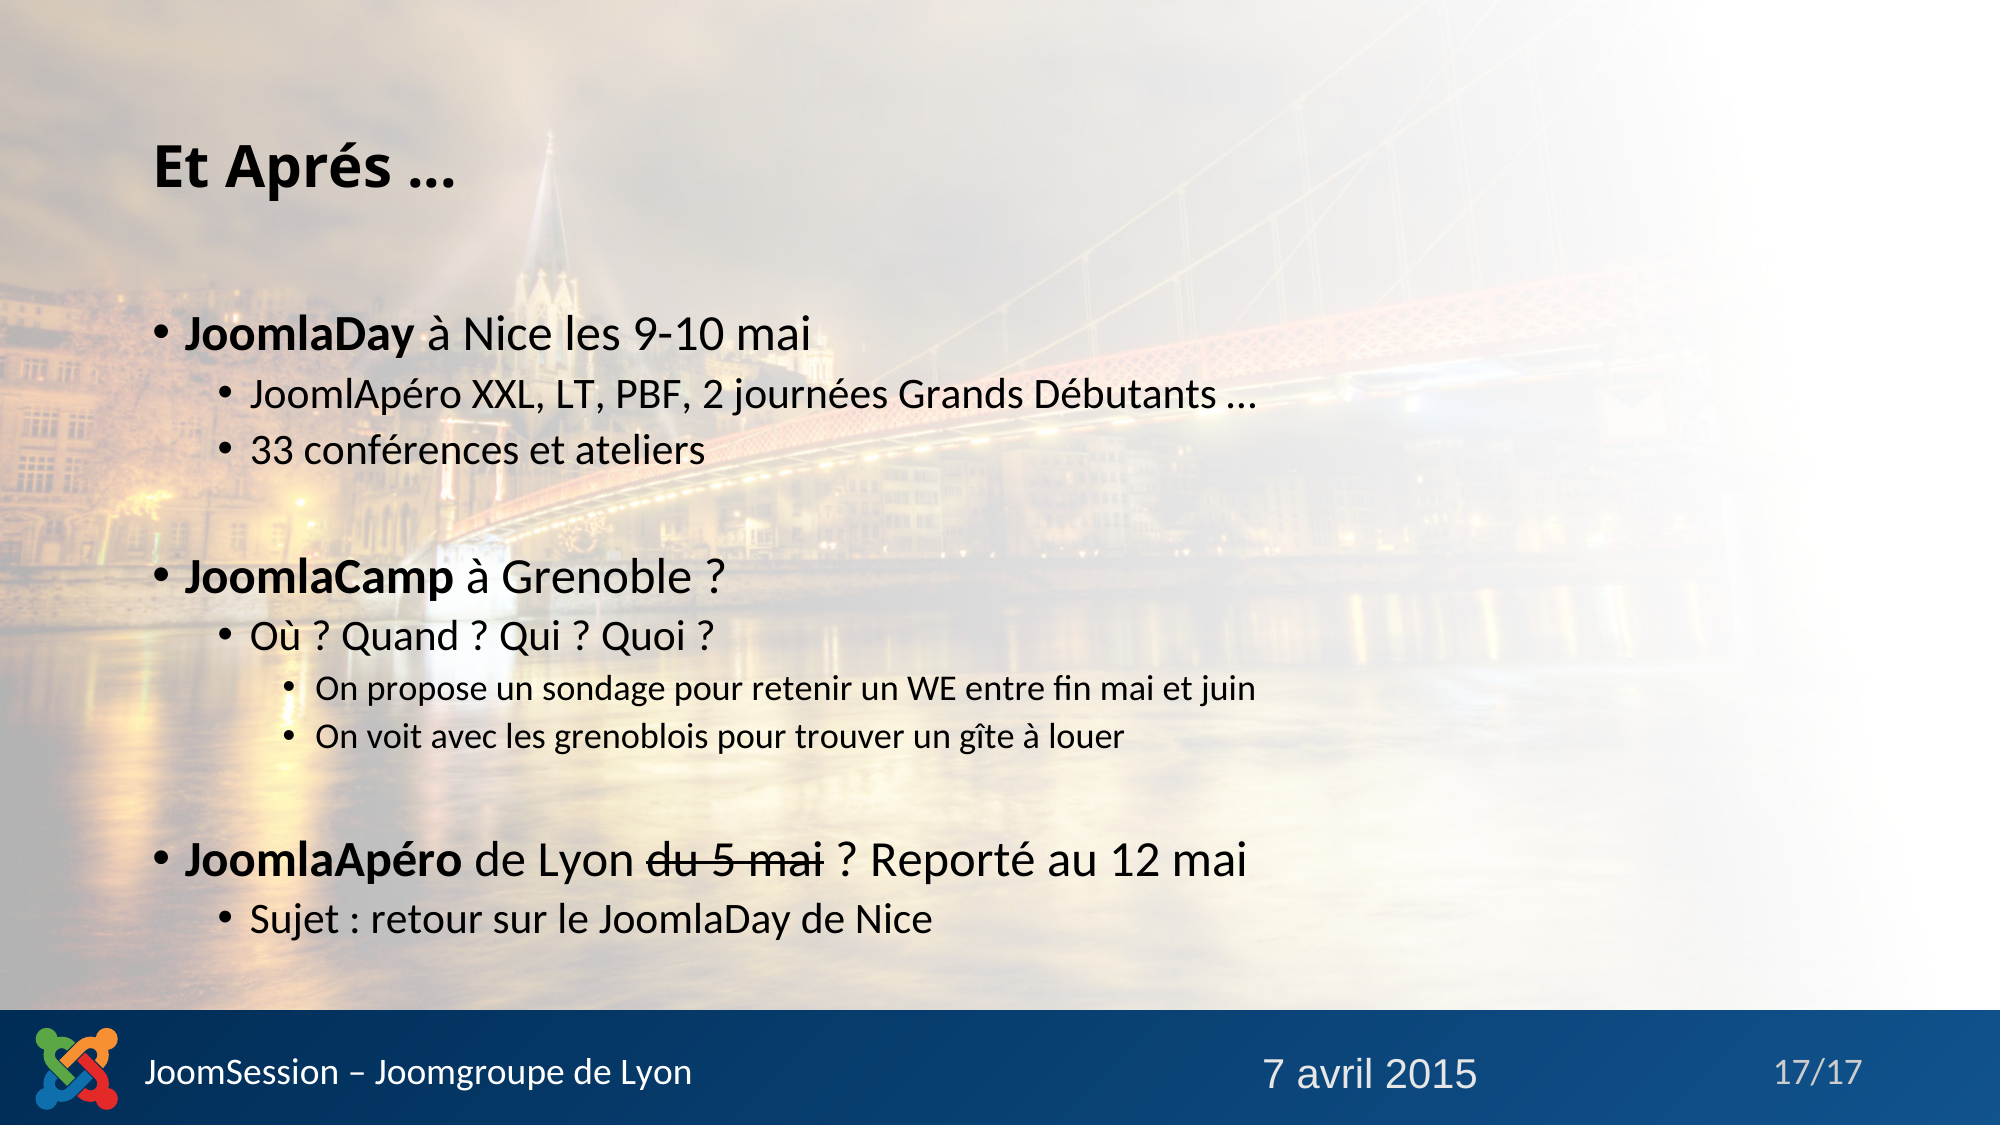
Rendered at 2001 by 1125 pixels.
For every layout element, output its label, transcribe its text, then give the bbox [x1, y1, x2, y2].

picture [0, 0, 2001, 1125]
list JoomlaDay à Nice les 9-10 mai JoomlApéro XXL, LT, PBF, 2 journées Grands Débutants … 33 conférences et ateliers JoomlaCamp à Grenoble ? Où ? Quand ? Qui ? Quoi ? On propose un sondage pour retenir un WE entre fin mai et juin On voit avec les grenoblois pour trouver un gîte à louer JoomlaApéro de Lyon du 5 mai ? Reporté au 12 mai Sujet : retour sur le JoomlaDay de Nice [137, 299, 1863, 952]
title Et Aprés ... [137, 59, 1863, 278]
